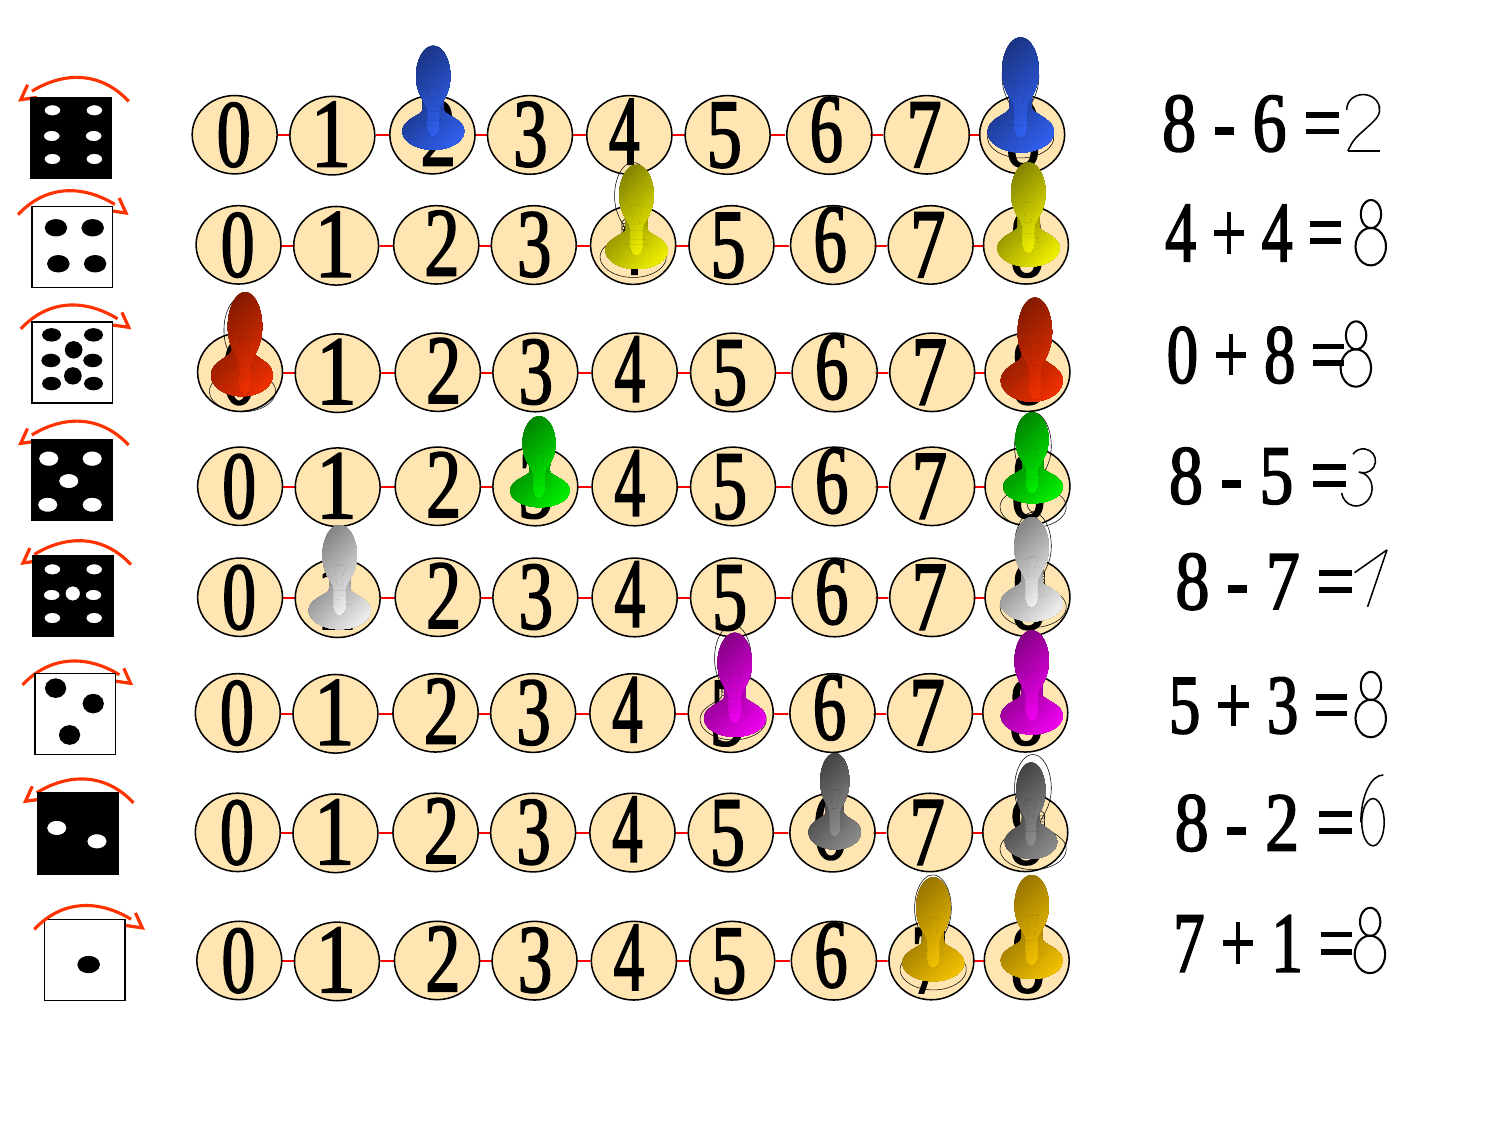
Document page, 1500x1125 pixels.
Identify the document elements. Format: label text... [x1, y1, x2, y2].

text_box [591, 333, 678, 412]
text_box [589, 673, 676, 753]
text_box [591, 558, 678, 637]
text_box 5 + 3 = [1317, 711, 1347, 716]
text_box [294, 921, 381, 1001]
text_box [490, 673, 576, 753]
text_box [492, 558, 578, 637]
text_box 2 [429, 338, 458, 404]
text_box 8 - 5 = [1313, 465, 1346, 470]
text_box [492, 416, 578, 526]
text_box [887, 877, 974, 1000]
text_box 8 [1027, 156, 1037, 163]
text_box 7 [916, 564, 946, 630]
text_box 7 + 1 = [1321, 949, 1352, 954]
text_box [195, 793, 281, 872]
text_box [982, 762, 1069, 872]
text_box [196, 205, 281, 285]
text_box 3 [521, 927, 550, 993]
text_box [790, 333, 878, 412]
text_box [393, 205, 479, 285]
text_box [31, 206, 113, 288]
text_box 6 [815, 799, 825, 820]
text_box [688, 628, 775, 753]
text_box 1 [320, 679, 350, 745]
text_box [788, 205, 876, 285]
text_box 7 + 1 = [1277, 915, 1300, 972]
text_box 6 [817, 334, 847, 400]
text_box 2 [428, 926, 457, 992]
text_box 8 [1014, 929, 1021, 944]
text_box 8 [1024, 513, 1039, 519]
text_box 1 [317, 101, 347, 167]
text_box 0 + 8 = [1216, 335, 1246, 375]
text_box [886, 673, 973, 753]
text_box 8 [1012, 731, 1040, 746]
text_box 4 [615, 561, 644, 627]
text_box 4 [614, 924, 644, 991]
text_box [883, 95, 970, 175]
text_box 3 [521, 339, 551, 405]
text_box 8 - 6 = [1164, 95, 1194, 152]
text_box 5 [724, 626, 738, 631]
text_box 8 [1013, 976, 1042, 994]
text_box 3 [516, 101, 545, 168]
text_box [585, 95, 676, 285]
text_box [44, 919, 125, 1001]
text_box [690, 558, 777, 635]
text_box [788, 673, 876, 872]
text_box 5 + 3 = [1317, 694, 1347, 699]
text_box 2 [444, 102, 452, 116]
text_box 1 [320, 799, 350, 865]
text_box [30, 97, 111, 179]
text_box [395, 558, 481, 638]
text_box [492, 333, 578, 412]
text_box [985, 297, 1072, 524]
text_box 8 - 6 = [1255, 95, 1285, 152]
text_box 3 [520, 212, 549, 278]
text_box [492, 921, 578, 1001]
text_box 7 [916, 339, 946, 405]
text_box 5 [716, 454, 745, 520]
text_box 3 [519, 680, 549, 746]
text_box [295, 333, 382, 413]
text_box 0 [222, 800, 252, 866]
text_box 6 [815, 675, 845, 741]
text_box 0 [222, 680, 252, 746]
text_box 0 [219, 102, 249, 168]
text_box [589, 793, 676, 872]
text_box 3 [523, 455, 527, 468]
text_box 6 [817, 846, 844, 860]
text_box [292, 793, 379, 873]
text_box 6 [816, 207, 845, 273]
text_box 7 [921, 981, 928, 989]
text_box 7 [914, 212, 944, 278]
text_box 5 [717, 565, 745, 626]
text_box [192, 95, 278, 175]
text_box 3 [521, 504, 550, 519]
text_box [392, 793, 479, 873]
text_box 7 + 1 = [1223, 923, 1253, 964]
text_box [591, 447, 678, 526]
text_box 1 [323, 453, 352, 519]
text_box 8 - 7 = [1320, 587, 1352, 592]
text_box 7 [914, 680, 943, 746]
text_box 8 [1030, 150, 1038, 156]
text_box 8 [1014, 619, 1027, 626]
text_box 0 [224, 454, 254, 519]
text_box 6 [812, 96, 841, 163]
text_box 8 [1008, 152, 1016, 157]
text_box 8 [1013, 682, 1021, 700]
text_box [395, 447, 481, 527]
text_box [197, 558, 283, 637]
text_box 4 + 4 = [1311, 239, 1340, 244]
text_box [688, 205, 775, 285]
text_box 8 [1015, 568, 1021, 586]
text_box [292, 673, 379, 754]
text_box [790, 558, 878, 637]
text_box 8 - 2 = [1177, 794, 1207, 852]
text_box [689, 921, 776, 1001]
text_box 4 [615, 336, 644, 402]
text_box 8 - 2 = [1268, 795, 1296, 851]
text_box 0 + 8 = [1266, 326, 1293, 384]
text_box [31, 322, 113, 404]
text_box 4 [613, 796, 642, 862]
text_box 8 [1012, 855, 1039, 866]
text_box [389, 45, 476, 175]
text_box 8 - 6 = [1306, 129, 1339, 134]
text_box 2 [427, 210, 456, 276]
text_box 5 [713, 800, 743, 866]
text_box [32, 555, 114, 637]
text_box 0 + 8 = [1313, 344, 1343, 349]
text_box 7 [911, 102, 940, 168]
text_box 8 - 5 = [1263, 448, 1291, 505]
text_box [982, 516, 1072, 753]
text_box 1 [323, 339, 352, 405]
text_box 5 + 3 = [1172, 677, 1198, 734]
text_box [979, 37, 1070, 285]
text_box 2 [429, 452, 458, 518]
text_box 2 [423, 150, 453, 166]
text_box 5 [716, 615, 726, 631]
text_box 8 [1030, 621, 1042, 627]
text_box 8 [1013, 217, 1017, 230]
text_box 4 + 4 = [1311, 221, 1340, 227]
text_box 8 - 7 = [1320, 570, 1352, 575]
text_box 5 [715, 928, 744, 994]
text_box 7 + 1 = [1177, 915, 1203, 972]
text_box 4 [610, 98, 639, 163]
text_box [690, 447, 777, 526]
text_box 8 [1015, 345, 1021, 362]
text_box 8 [1014, 500, 1025, 518]
text_box [195, 673, 281, 753]
text_box [295, 447, 382, 638]
text_box 8 [1017, 458, 1022, 468]
text_box 5 + 3 = [1219, 685, 1249, 725]
text_box [690, 333, 777, 412]
text_box 4 + 4 = [1214, 212, 1244, 253]
text_box 0 [223, 212, 252, 278]
text_box [197, 447, 283, 526]
text_box 7 [915, 928, 921, 944]
text_box [888, 558, 975, 637]
text_box [293, 205, 380, 286]
text_box [688, 793, 775, 872]
text_box 6 [817, 922, 846, 989]
text_box [615, 115, 627, 142]
text_box 8 - 2 = [1319, 829, 1352, 834]
text_box 3 [519, 799, 549, 865]
text_box 8 - 7 = [1270, 554, 1298, 610]
text_box [35, 673, 116, 755]
text_box 6 [817, 559, 847, 625]
text_box [590, 921, 677, 1001]
text_box [888, 333, 975, 412]
text_box 4 + 4 = [1263, 204, 1292, 262]
text_box 0 [227, 394, 251, 405]
text_box [197, 292, 283, 411]
text_box 6 [817, 448, 847, 514]
text_box 8 [1013, 265, 1041, 278]
text_box 3 [521, 564, 551, 630]
text_box 2 [429, 563, 458, 629]
text_box 4 [615, 450, 644, 516]
text_box [487, 95, 573, 175]
text_box 7 [914, 800, 943, 865]
text_box 2 [426, 798, 456, 864]
text_box 8 - 2 = [1319, 812, 1352, 817]
text_box 1 [321, 211, 351, 277]
text_box 5 [716, 340, 745, 406]
text_box 8 - 6 = [1306, 112, 1339, 117]
text_box [395, 333, 481, 413]
text_box 5 + 3 = [1269, 677, 1296, 734]
text_box [394, 921, 480, 1001]
text_box 5 [715, 680, 721, 701]
text_box [289, 95, 376, 175]
text_box [31, 439, 112, 521]
text_box [196, 921, 282, 1000]
text_box [886, 793, 973, 872]
text_box [37, 792, 118, 874]
text_box 5 [710, 102, 740, 169]
text_box 4 + 4 = [1166, 204, 1196, 262]
text_box 7 + 1 = [1321, 932, 1352, 937]
text_box [685, 95, 771, 175]
text_box 7 [916, 453, 946, 519]
text_box [392, 673, 479, 753]
text_box [785, 95, 872, 175]
text_box 4 [631, 269, 638, 275]
text_box 5 [714, 212, 743, 279]
text_box [886, 205, 974, 285]
text_box [490, 793, 576, 872]
text_box 8 - 7 = [1178, 553, 1207, 611]
text_box 4 [613, 677, 642, 743]
text_box [790, 447, 878, 526]
text_box 8 - 5 = [1313, 481, 1346, 487]
text_box 1 [322, 927, 352, 993]
text_box 8 [1017, 400, 1038, 405]
text_box 8 [1009, 158, 1023, 167]
text_box 8 - 2 = [1228, 827, 1246, 835]
text_box 8 [1036, 503, 1043, 514]
text_box 0 + 8 = [1169, 326, 1196, 384]
text_box 0 [224, 565, 254, 630]
text_box 0 [224, 928, 253, 994]
text_box 2 [426, 678, 456, 744]
text_box [789, 921, 877, 1001]
text_box 5 [714, 737, 739, 747]
text_box 8 - 5 = [1171, 447, 1201, 505]
text_box 8 [1013, 805, 1020, 827]
text_box [888, 447, 975, 526]
text_box [984, 875, 1071, 1000]
text_box [491, 205, 577, 285]
